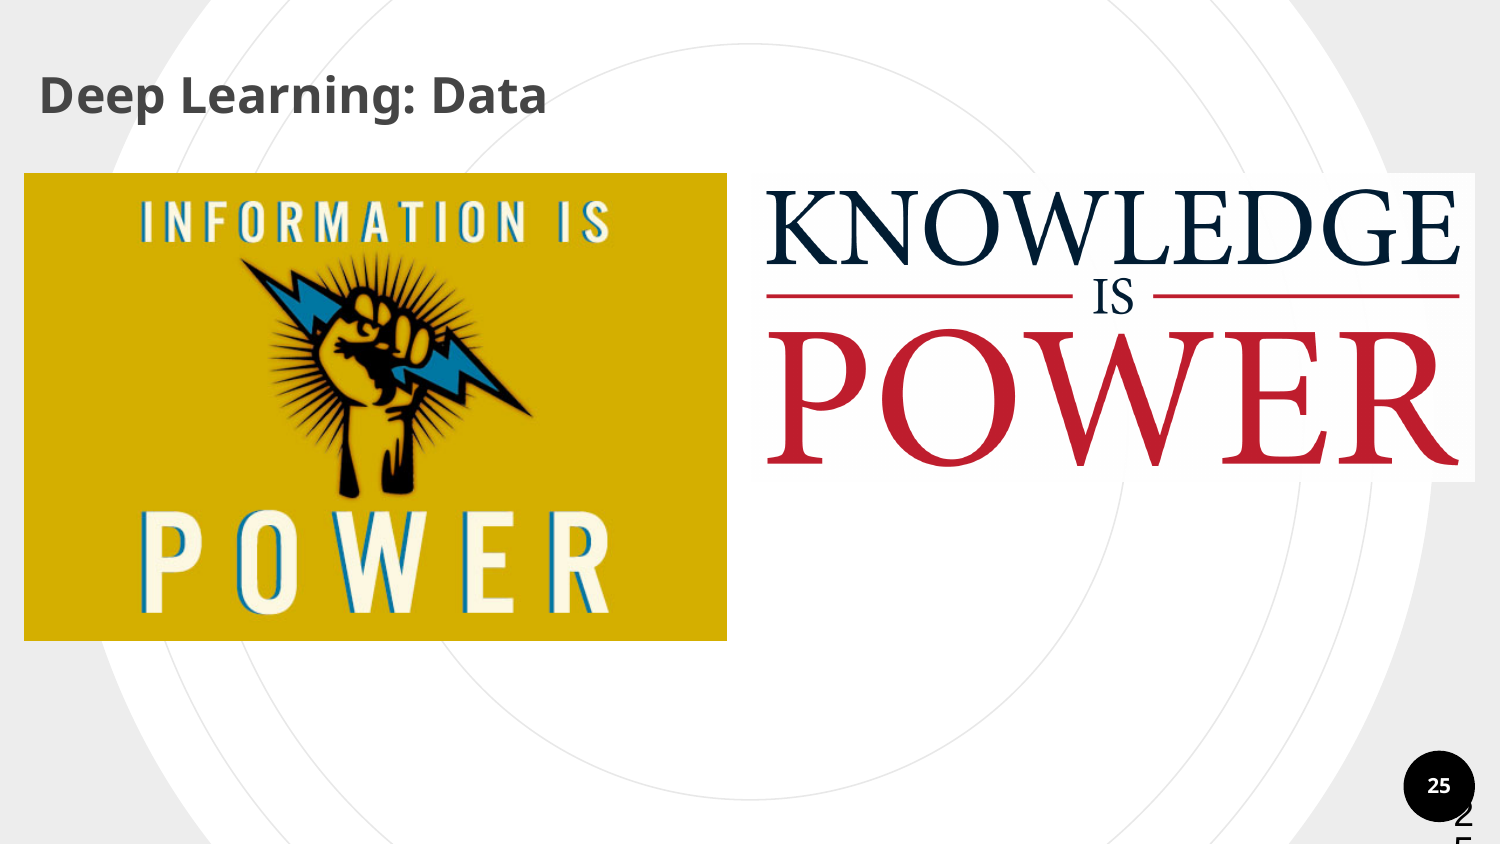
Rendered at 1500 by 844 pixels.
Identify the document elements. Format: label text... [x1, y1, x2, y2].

picture [751, 173, 1475, 482]
picture [24, 173, 727, 641]
text_box Deep Learning: Data [38, 39, 1461, 149]
slide_number 1 [1403, 750, 1475, 823]
